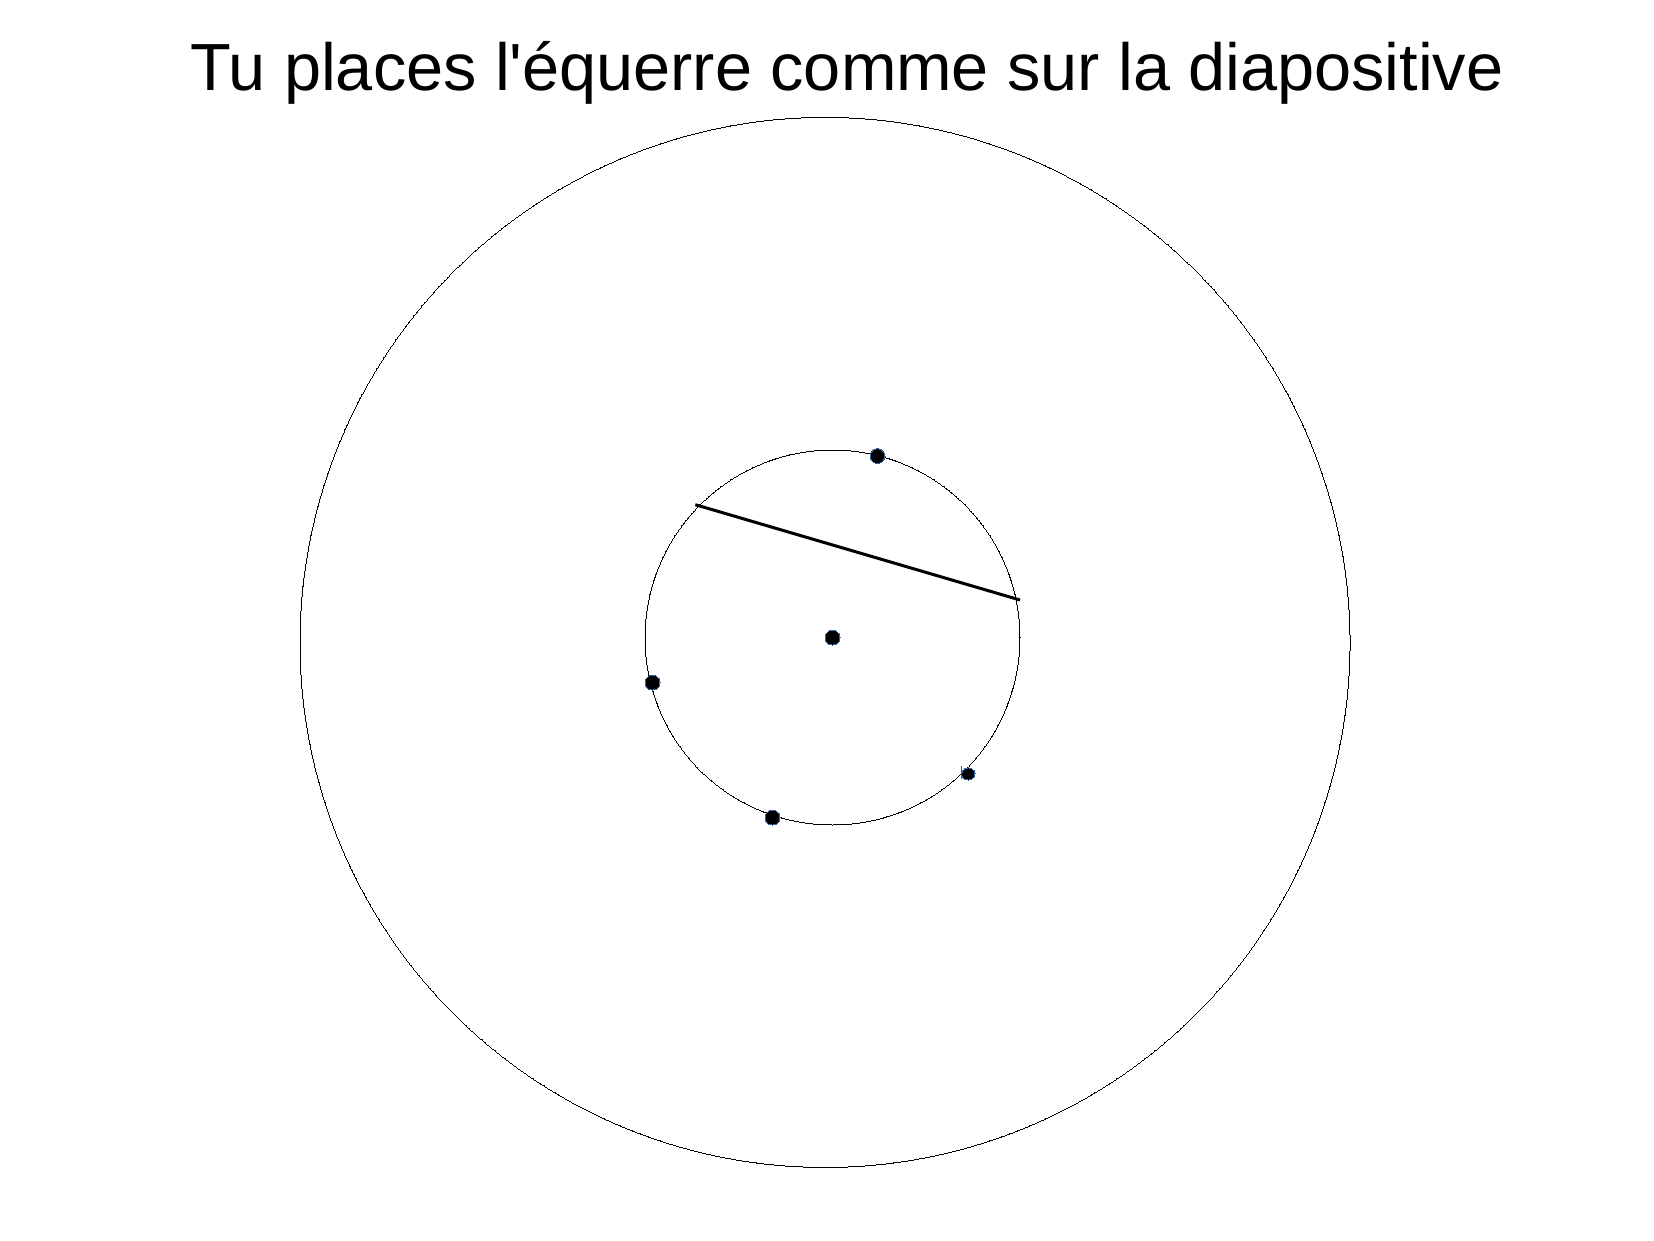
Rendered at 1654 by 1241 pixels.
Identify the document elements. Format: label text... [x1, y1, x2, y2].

text_box [961, 766, 976, 781]
text_box [870, 448, 886, 464]
text_box [645, 675, 661, 691]
title Tu places l'équerre comme sur la diapositive [30, 30, 1654, 106]
text_box [825, 630, 841, 646]
text_box [765, 810, 781, 826]
